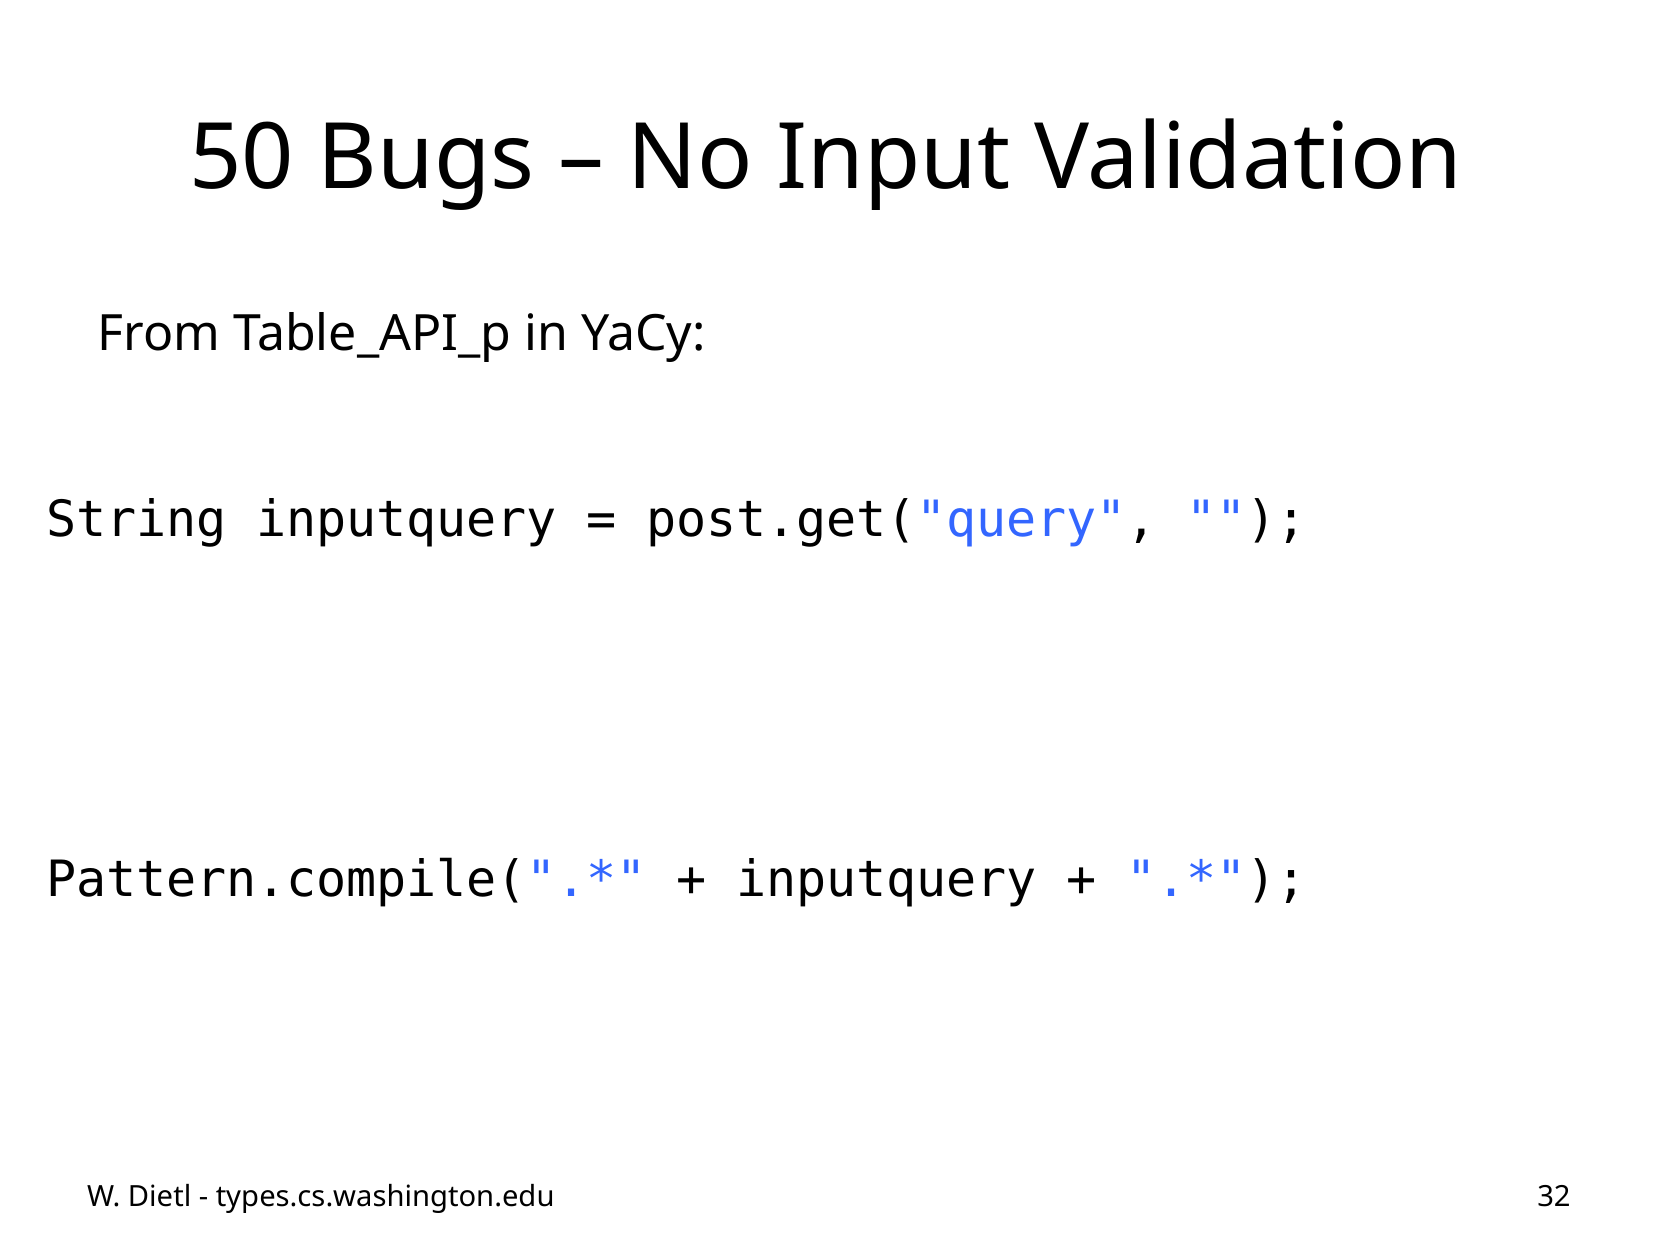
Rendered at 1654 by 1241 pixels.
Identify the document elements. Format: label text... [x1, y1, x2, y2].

list From Table_API_p in YaCy: [82, 289, 1602, 1108]
title 50 Bugs – No Input Validation [82, 49, 1571, 257]
text_box String inputquery = post.get("query", ""); Pattern.compile(".*" + inputquery + ".*"); [31, 478, 1519, 914]
